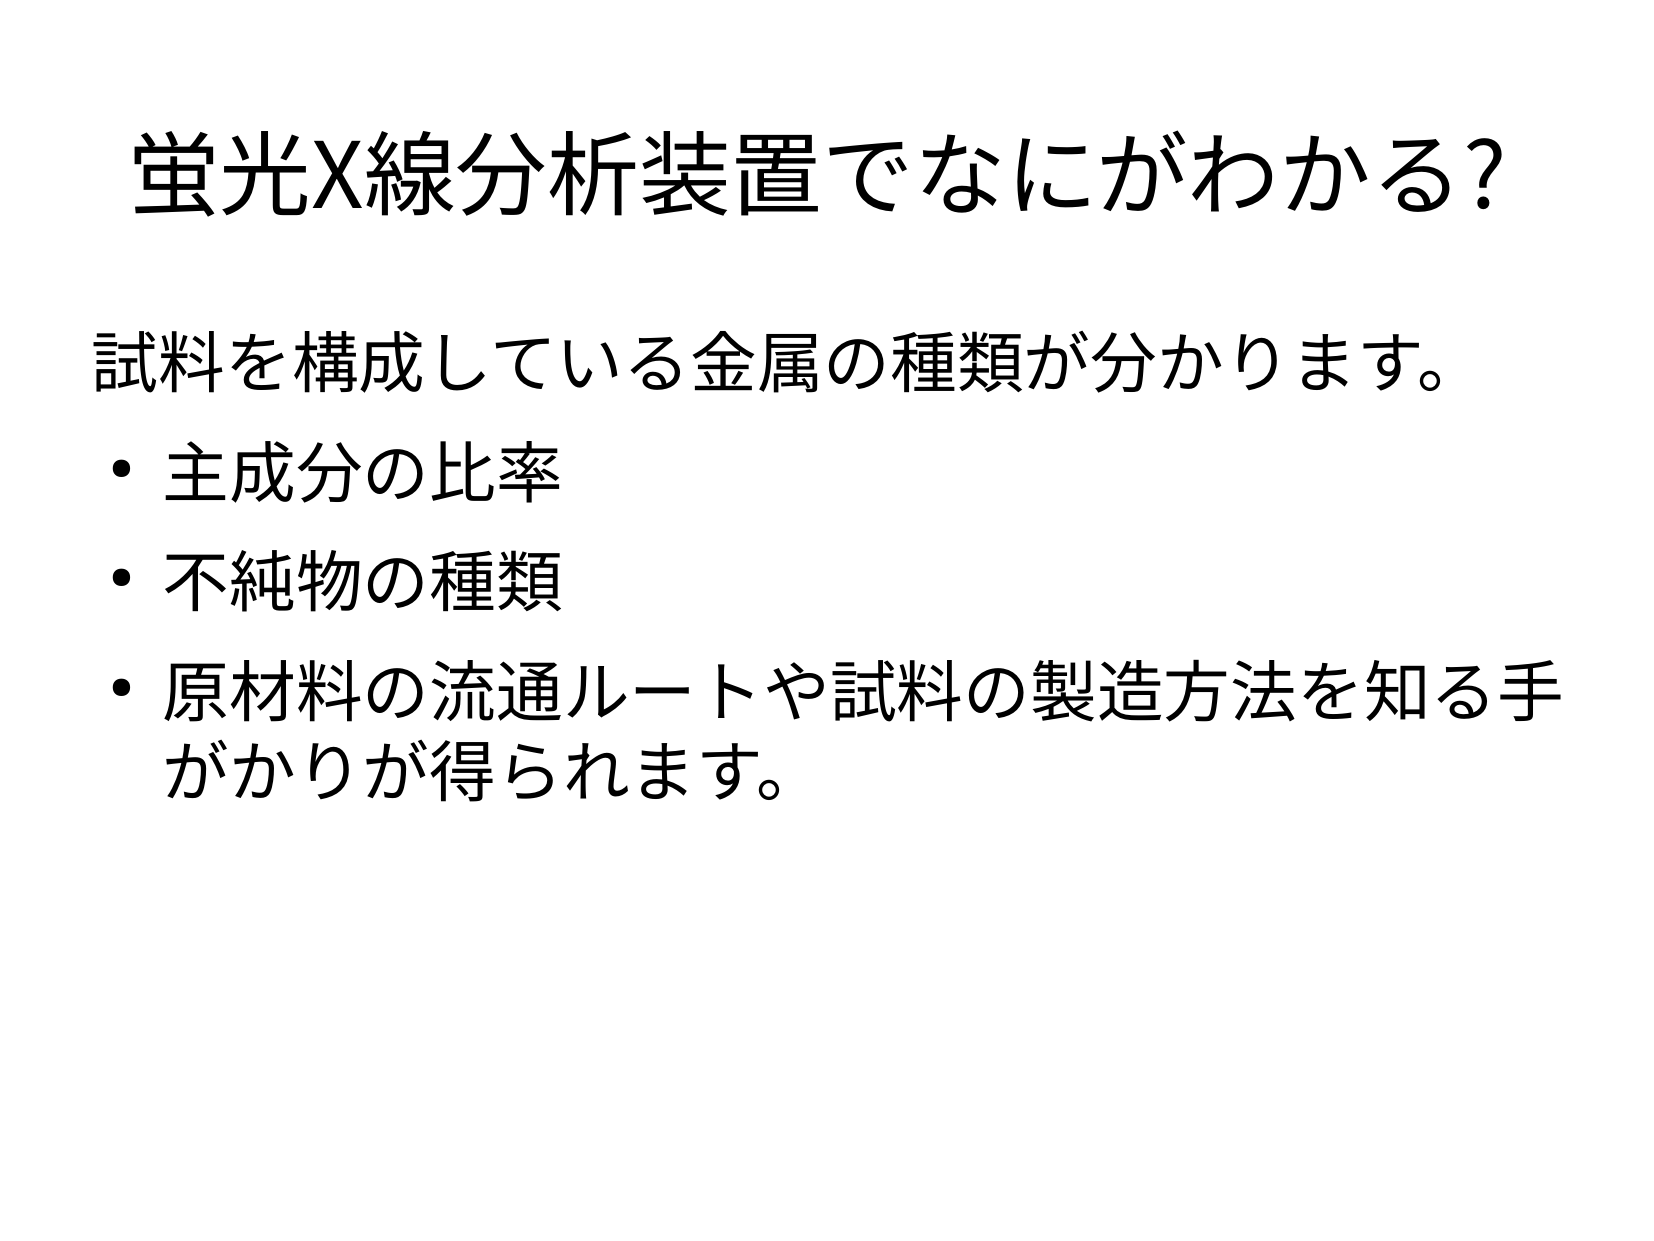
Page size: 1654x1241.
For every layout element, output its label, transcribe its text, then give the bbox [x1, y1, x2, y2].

list 試料を構成している金属の種類が分かります。 主成分の比率 不純物の種類 原材料の流通ルートや試料の製造方法を知る手がかりが得られます。 [91, 211, 1580, 1241]
title 蛍光X線分析装置でなにがわかる? [73, 68, 1562, 276]
